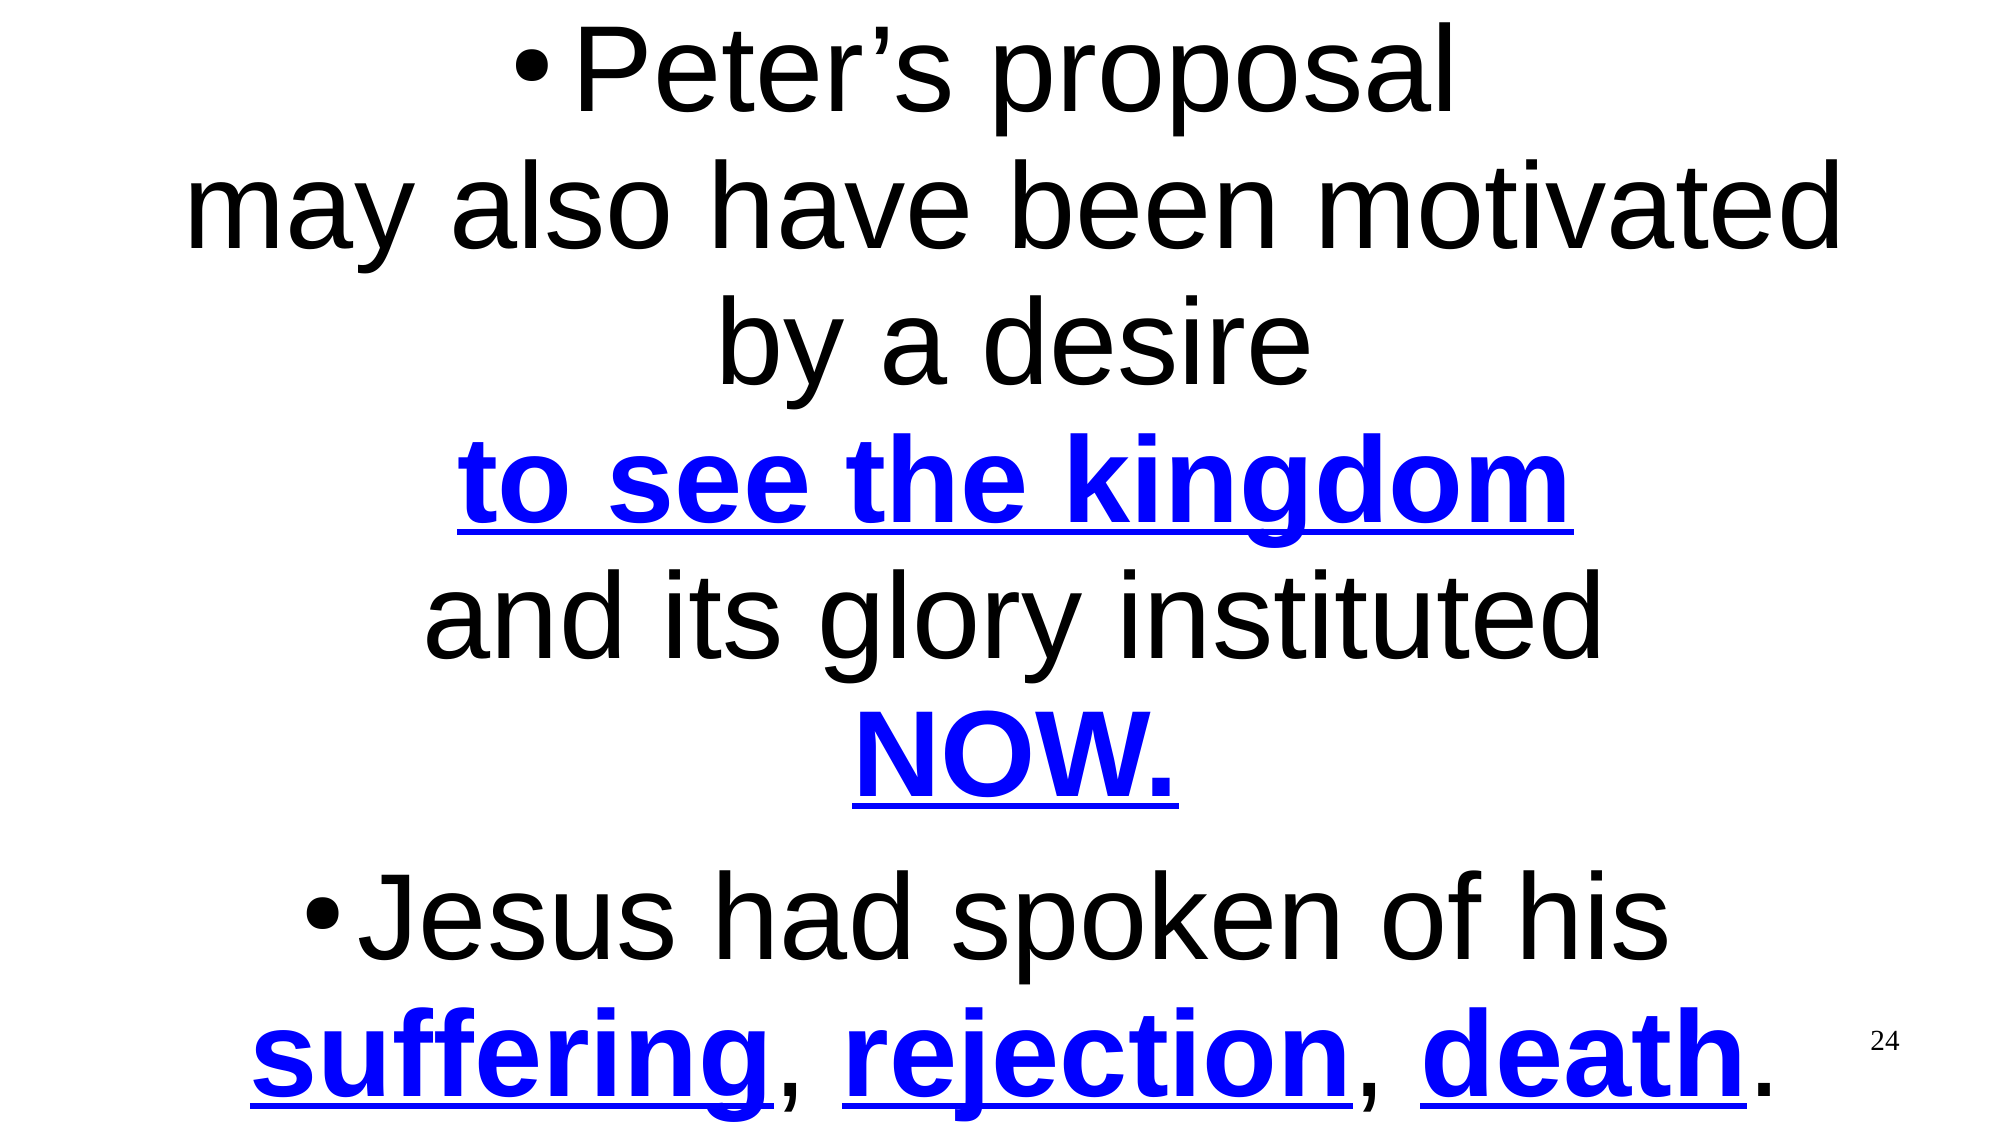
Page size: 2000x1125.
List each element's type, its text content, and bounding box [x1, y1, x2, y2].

list Peter’s proposal may also have been motivated by a desire to see the kingdom and its glory instituted NOW. Jesus had spoken of his suffering, rejection, death. [0, 0, 1996, 1123]
